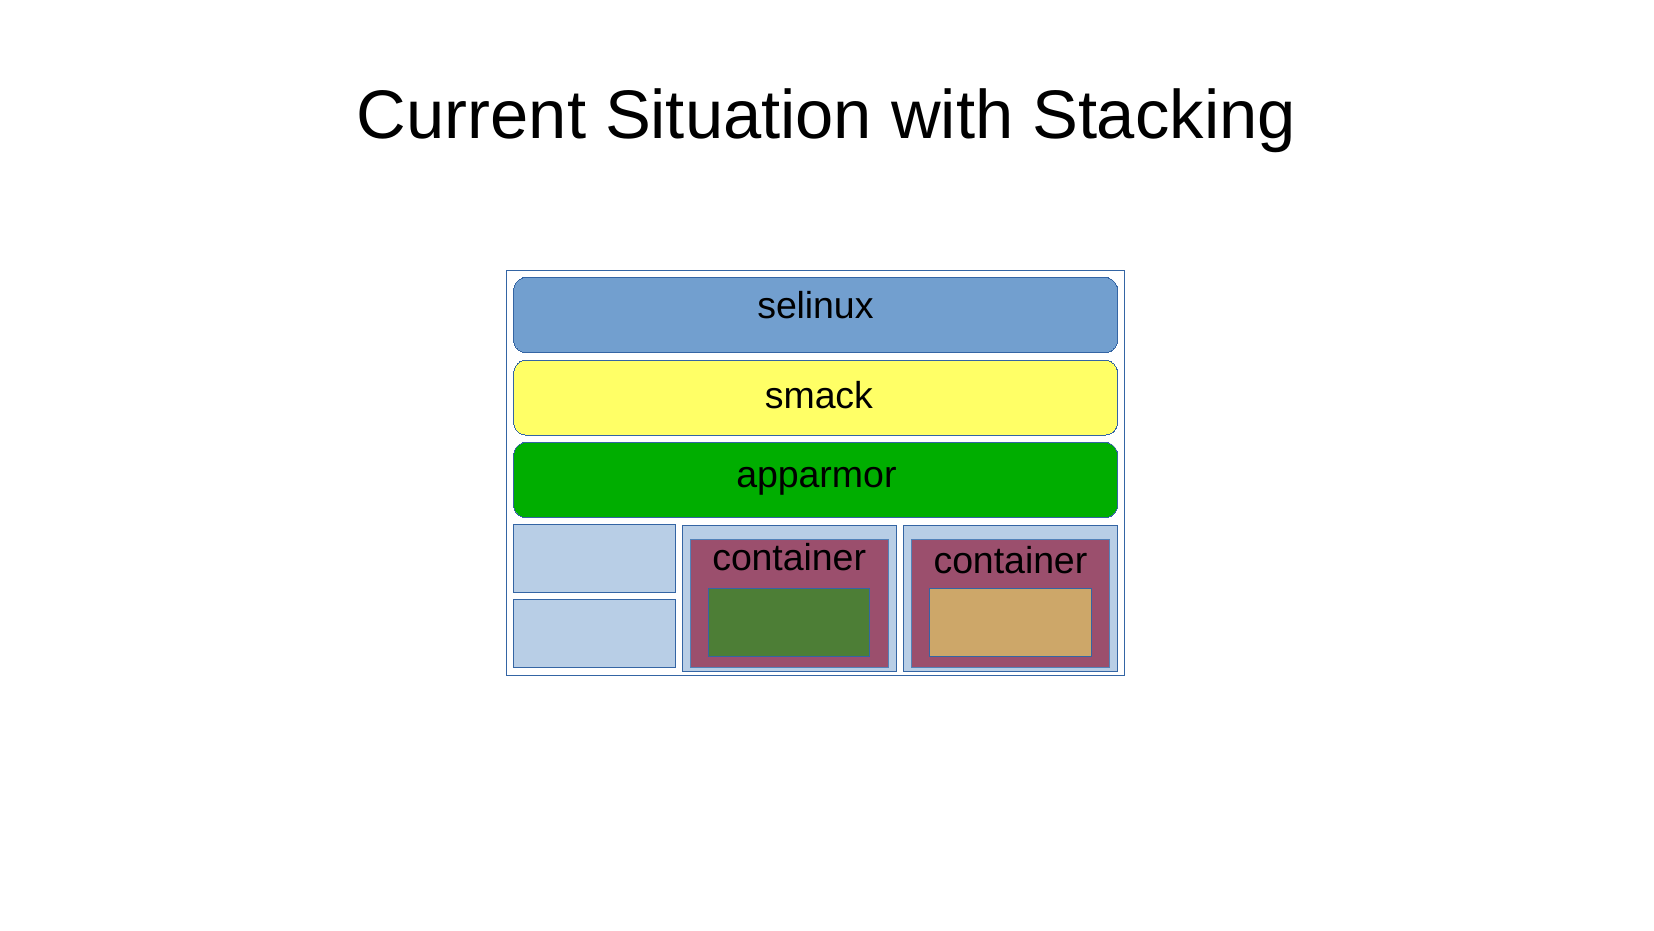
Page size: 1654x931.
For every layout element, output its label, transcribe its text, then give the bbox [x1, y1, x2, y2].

text_box apparmor [721, 446, 912, 503]
text_box [513, 599, 676, 668]
text_box [513, 277, 1118, 353]
text_box container [697, 528, 881, 586]
text_box [513, 360, 1118, 436]
text_box selinux [742, 277, 889, 334]
text_box [513, 442, 1118, 518]
text_box [682, 525, 897, 672]
text_box smack [750, 367, 888, 424]
text_box [513, 524, 676, 593]
text_box [903, 525, 1118, 672]
text_box container [918, 532, 1103, 589]
title Current Situation with Stacking [82, 37, 1571, 193]
